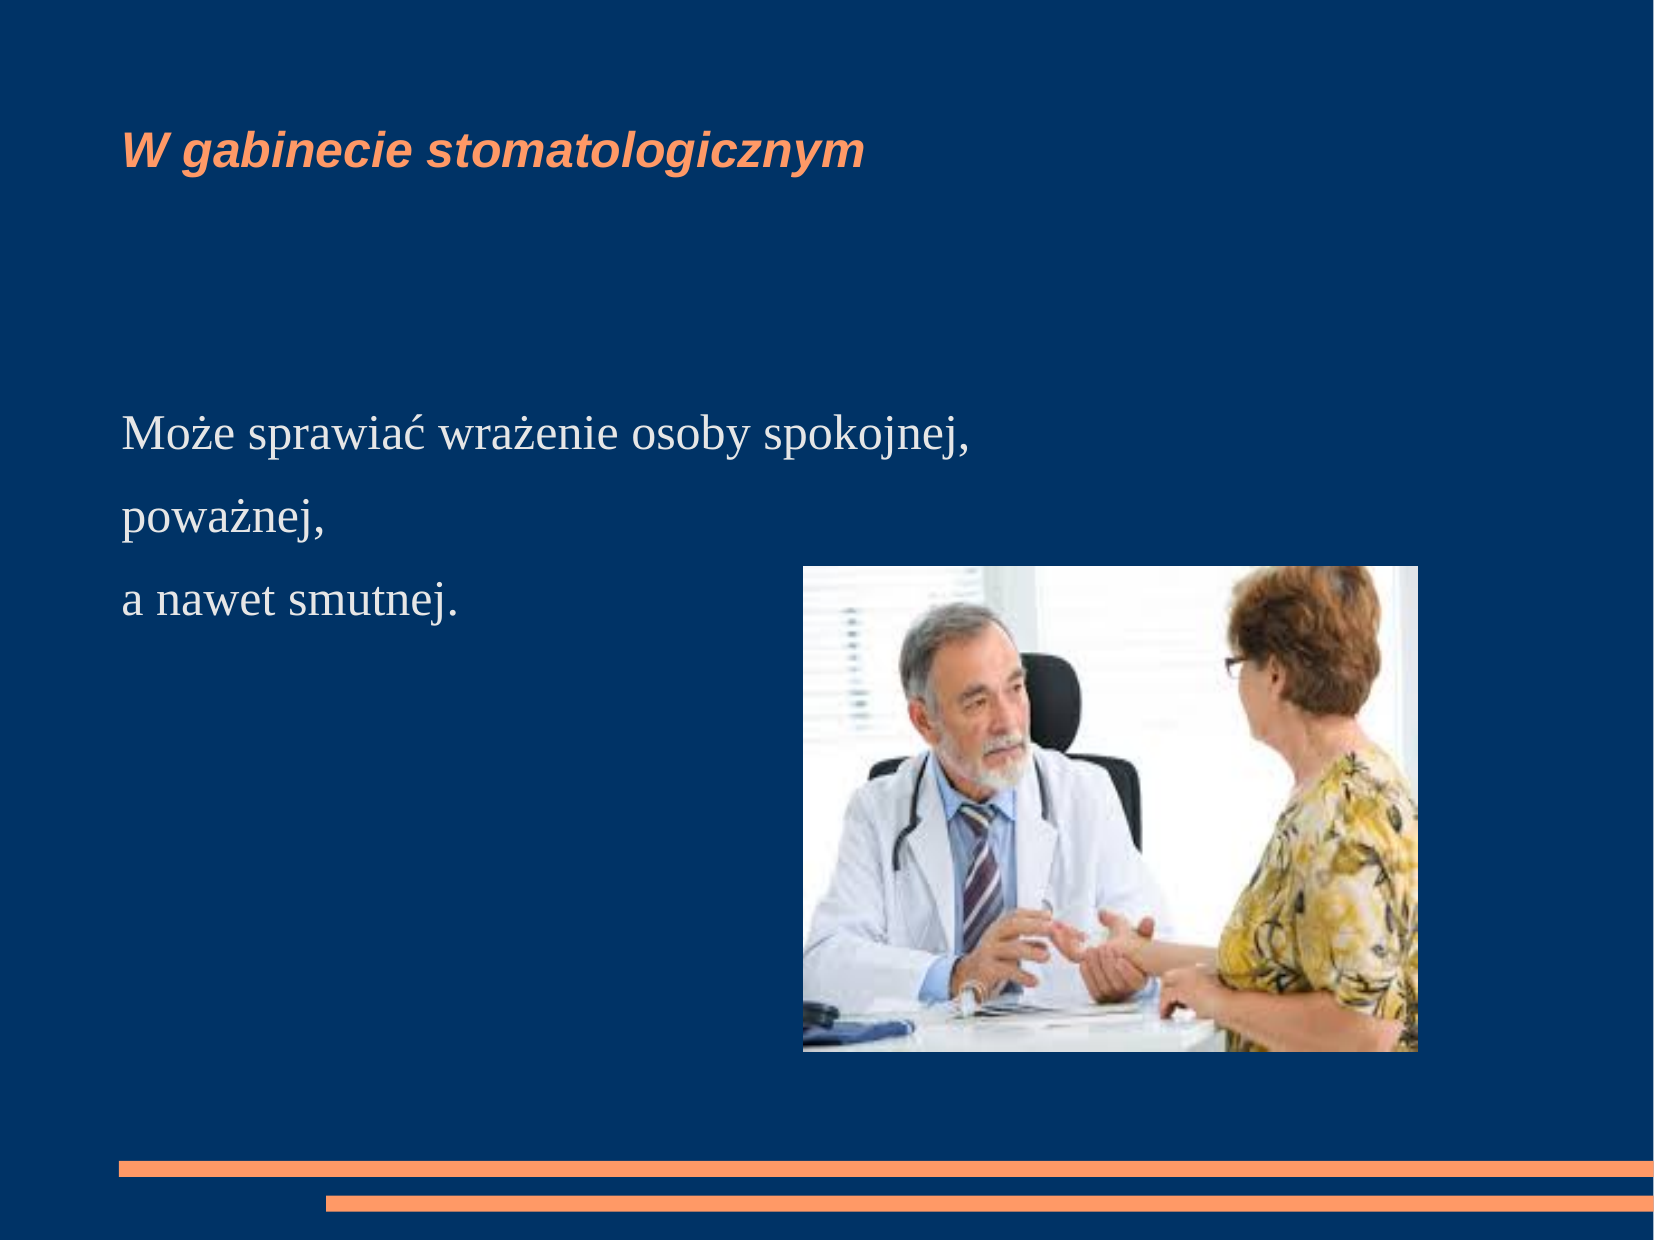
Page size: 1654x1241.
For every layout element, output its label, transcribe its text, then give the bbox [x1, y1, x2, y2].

title W gabinecie stomatologicznym [121, 46, 1534, 254]
picture [803, 566, 1418, 1052]
list Może sprawiać wrażenie osoby spokojnej, poważnej, a nawet smutnej. [121, 322, 1561, 1132]
